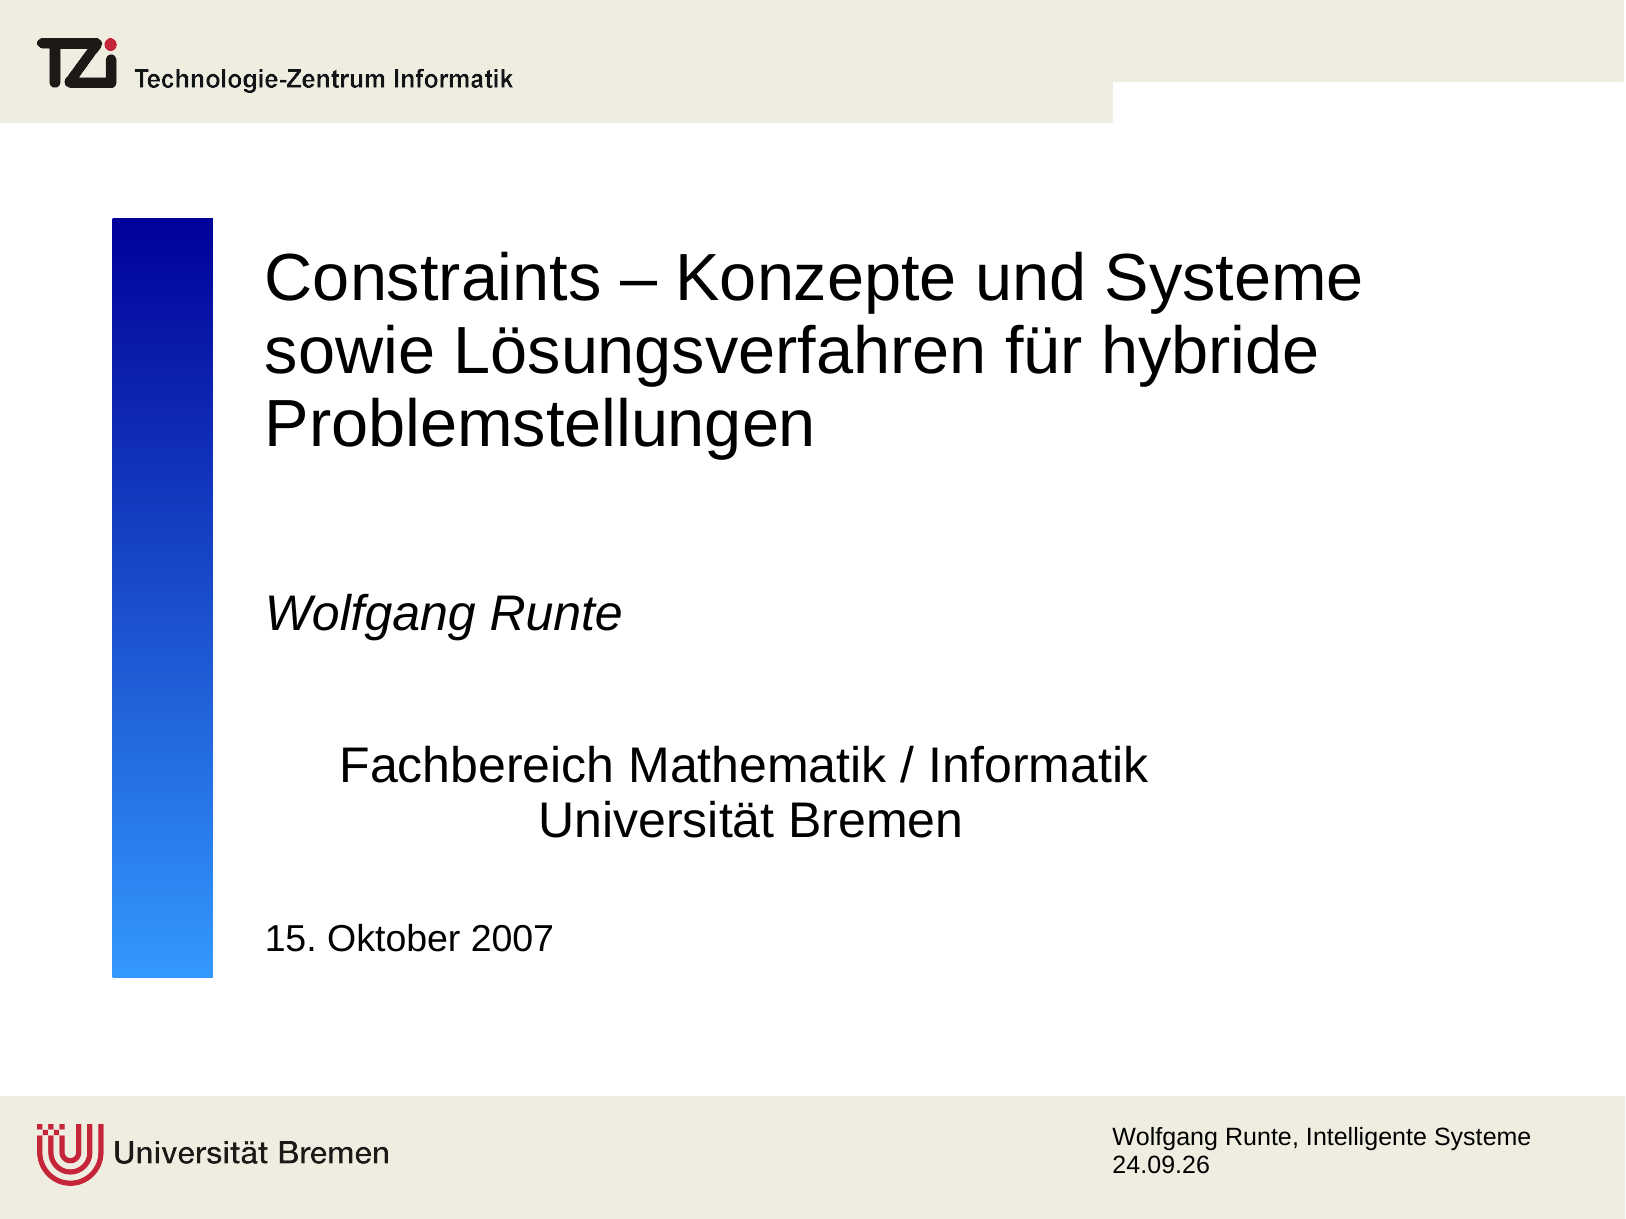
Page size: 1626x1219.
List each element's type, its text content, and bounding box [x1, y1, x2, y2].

text_box Wolfgang Runte [249, 579, 1476, 655]
picture [37, 1124, 388, 1186]
subtitle Fachbereich Mathematik / Informatik Universität Bremen [249, 722, 1371, 856]
title Constraints – Konzepte und Systeme sowie Lösungsverfahren für hybride Problemstellungen [249, 233, 1513, 558]
picture [37, 38, 513, 93]
